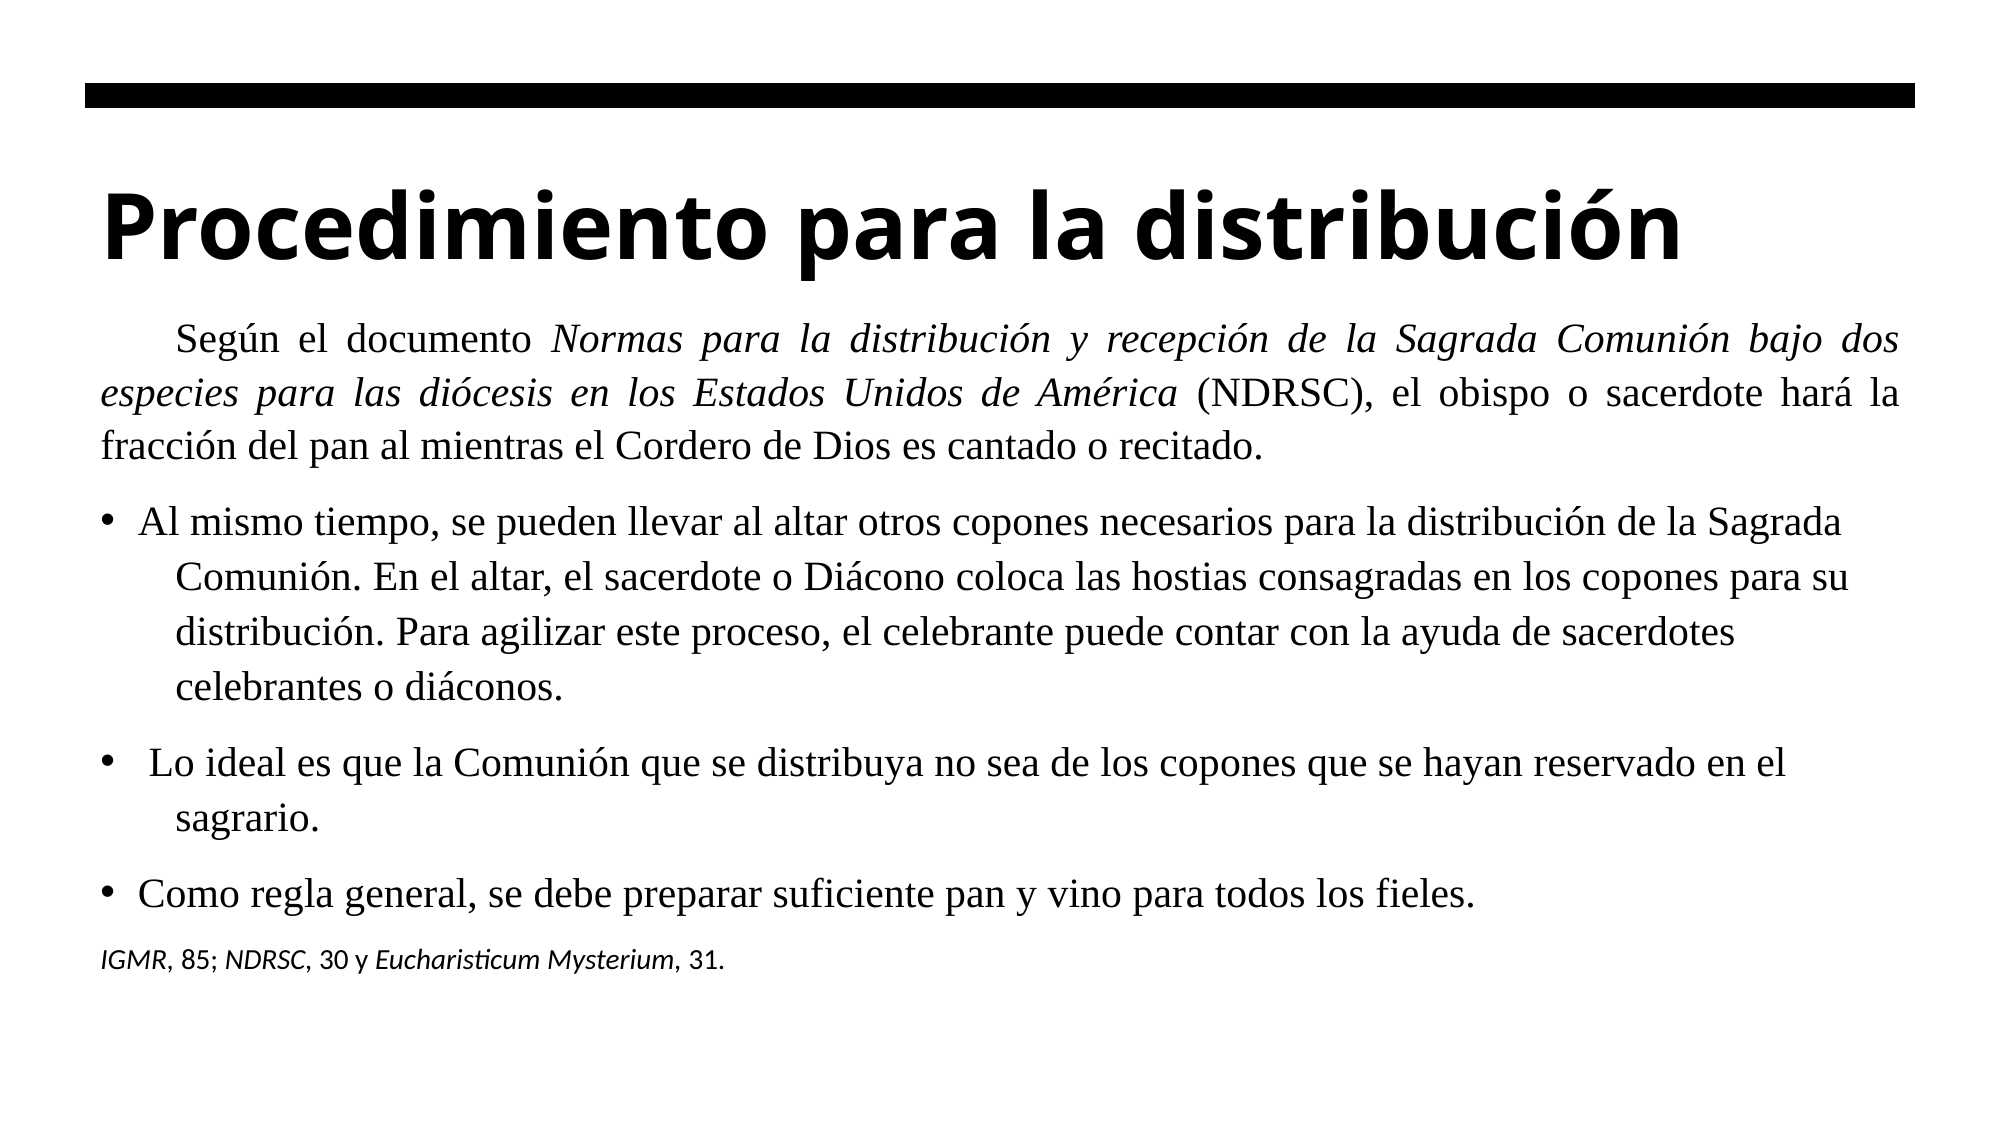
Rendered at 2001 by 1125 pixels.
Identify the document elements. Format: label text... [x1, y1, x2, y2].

list Según el documento Normas para la distribución y recepción de la Sagrada Comunión bajo dos especies para las diócesis en los Estados Unidos de América (NDRSC), el obispo o sacerdote hará la fracción del pan al mientras el Cordero de Dios es cantado o recitado. Al mismo tiempo, se pueden llevar al altar otros copones necesarios para la distribución de la Sagrada Comunión. En el altar, el sacerdote o Diácono coloca las hostias consagradas en los copones para su distribución. Para agilizar este proceso, el celebrante puede contar con la ayuda de sacerdotes celebrantes o diáconos. Lo ideal es que la Comunión que se distribuya no sea de los copones que se hayan reservado en el sagrario. Como regla general, se debe preparar suficiente pan y vino para todos los fieles. IGMR, 85; NDRSC, 30 y Eucharisticum Mysterium, 31. [85, 299, 1916, 1042]
title Procedimiento para la distribución [85, 160, 1916, 299]
